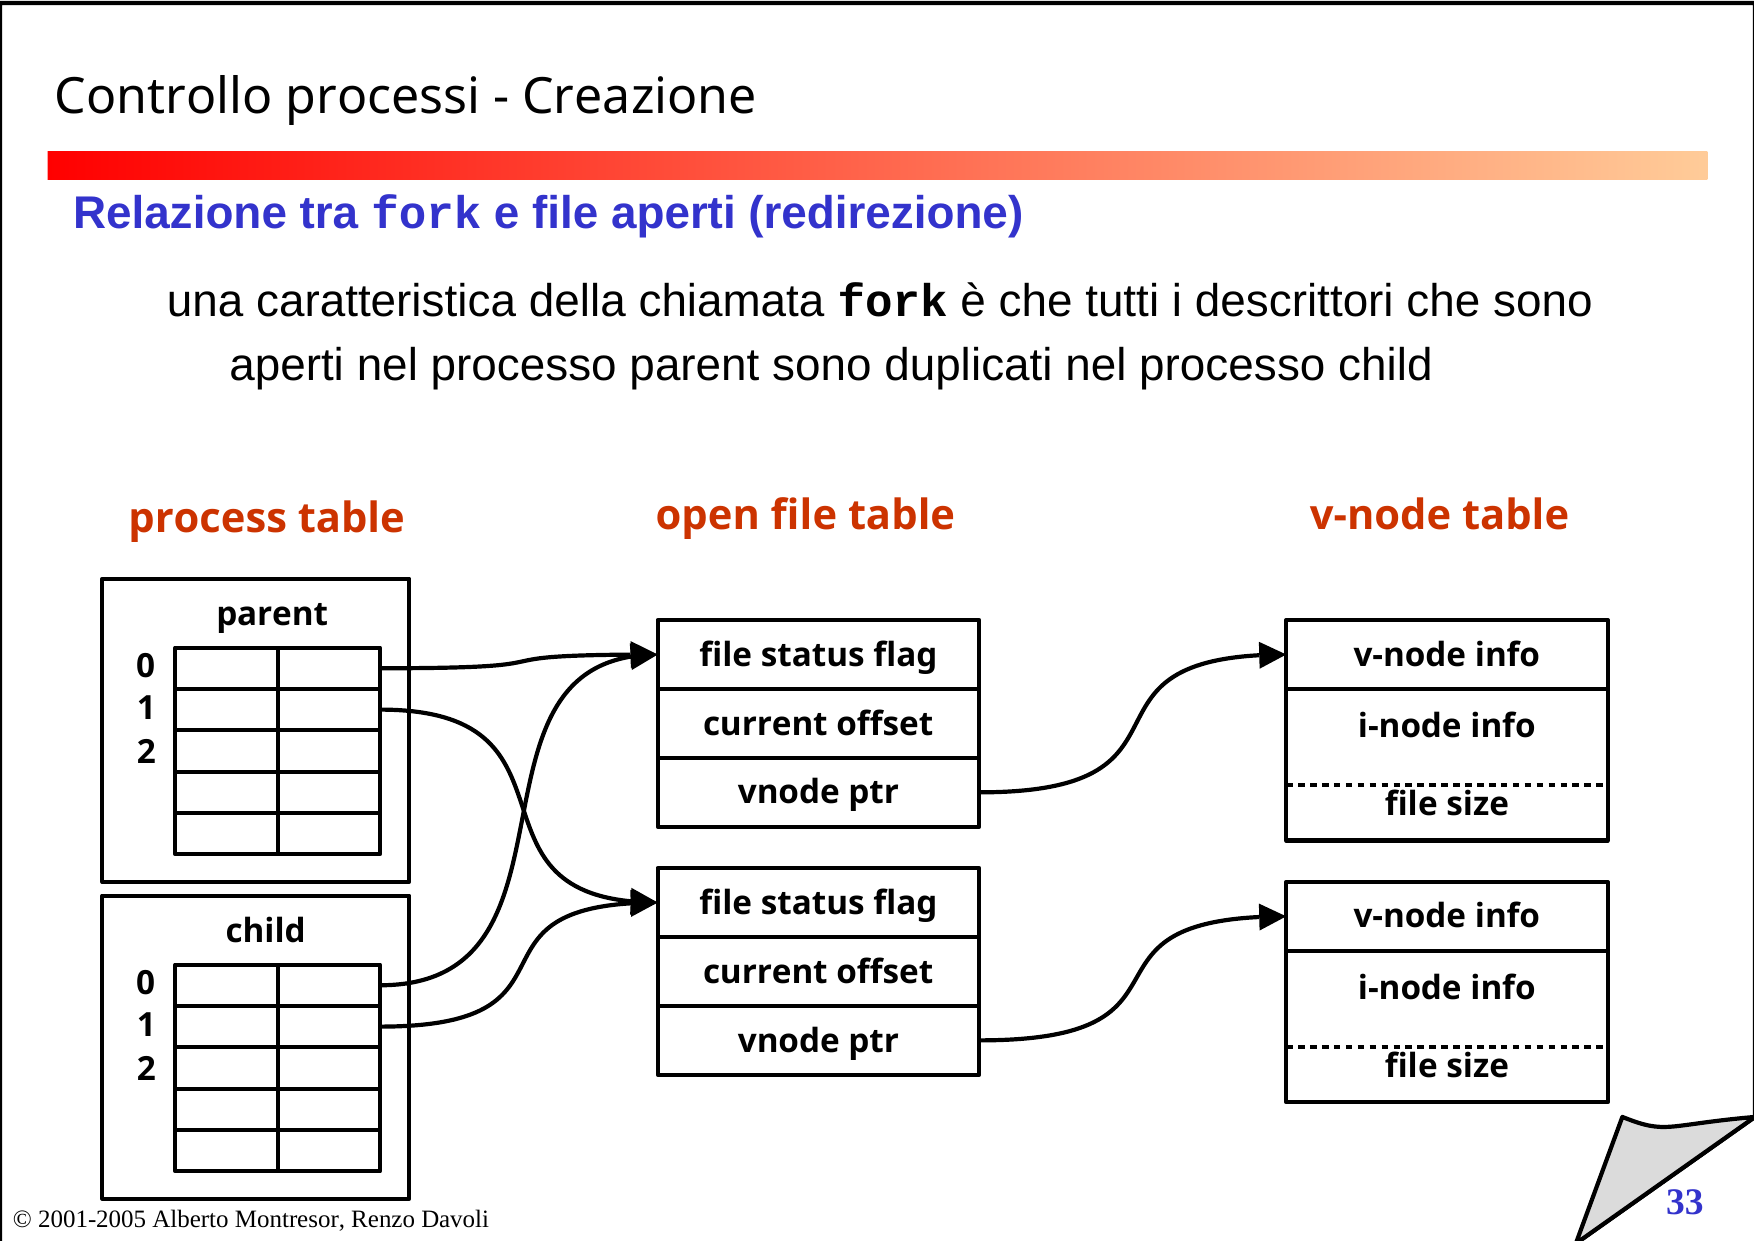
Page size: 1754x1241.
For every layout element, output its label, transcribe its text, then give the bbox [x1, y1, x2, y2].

text_box child [204, 903, 327, 972]
text_box 0 [116, 955, 176, 997]
text_box i-node info file size [1286, 686, 1608, 843]
list Relazione tra fork e file aperti (redirezione) una caratteristica della chiamata fork è che tutti i descrittori che sono aperti nel processo parent sono duplicati nel processo child [58, 179, 1696, 488]
text_box v-node info [1286, 620, 1608, 686]
text_box vnode ptr [657, 757, 980, 827]
text_box parent [193, 586, 351, 655]
text_box 2 [116, 724, 176, 793]
text_box 1 [116, 997, 176, 1041]
text_box 1 [116, 680, 176, 724]
text_box v-node info [1286, 881, 1608, 948]
title Controllo processi - Creazione [40, 49, 1714, 144]
text_box v-node table [1271, 482, 1608, 564]
text_box open file table [615, 482, 996, 564]
text_box process table [91, 485, 443, 567]
text_box current offset [657, 936, 980, 1004]
text_box 0 [116, 638, 176, 680]
text_box current offset [657, 688, 980, 756]
text_box file status flag [657, 868, 980, 935]
text_box file status flag [657, 620, 980, 687]
text_box 2 [116, 1041, 176, 1110]
text_box i-node info file size [1286, 948, 1608, 1105]
text_box vnode ptr [657, 1005, 980, 1075]
